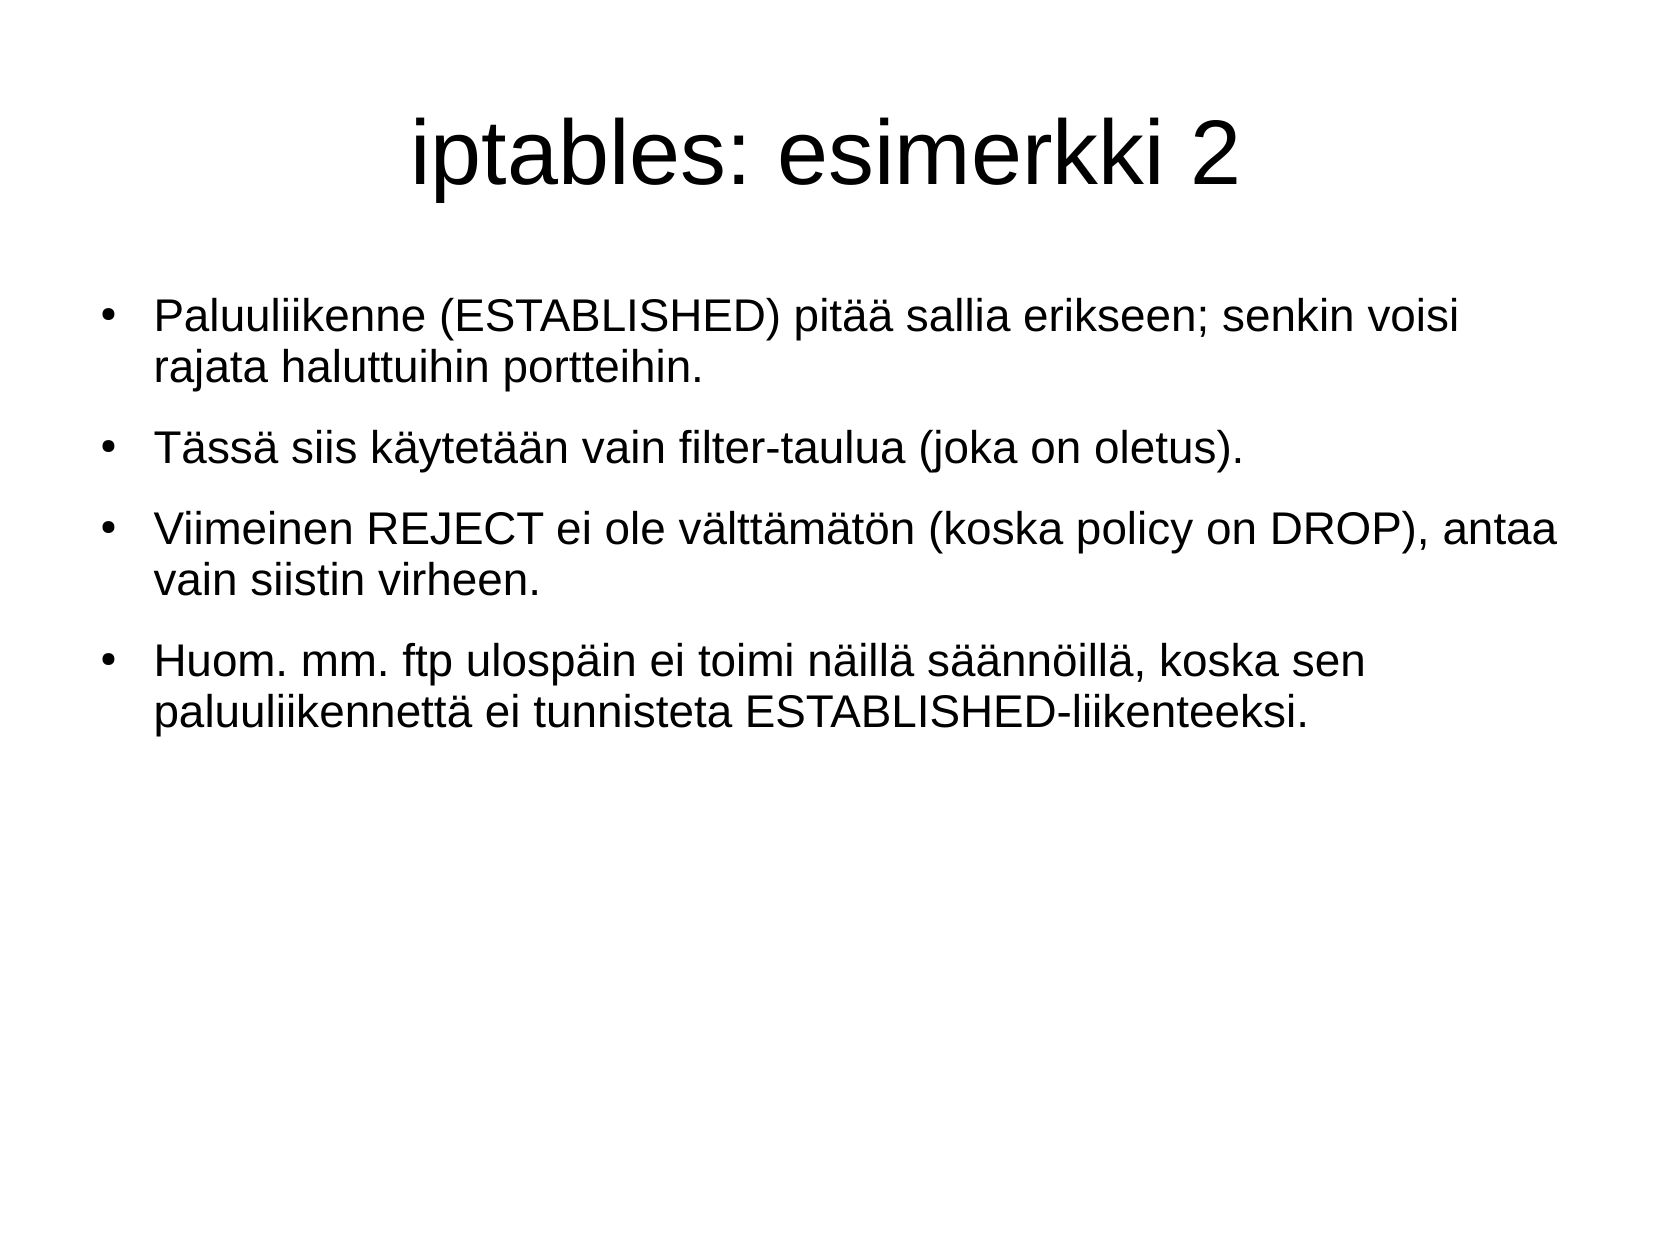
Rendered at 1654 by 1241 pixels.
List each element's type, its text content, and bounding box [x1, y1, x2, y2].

title iptables: esimerkki 2 [82, 49, 1571, 257]
list Paluuliikenne (ESTABLISHED) pitää sallia erikseen; senkin voisi rajata haluttuihin portteihin. Tässä siis käytetään vain filter-taulua (joka on oletus). Viimeinen REJECT ei ole välttämätön (koska policy on DROP), antaa vain siistin virheen. Huom. mm. ftp ulospäin ei toimi näillä säännöillä, koska sen paluuliikennettä ei tunnisteta ESTABLISHED-liikenteeksi. [82, 290, 1571, 1010]
